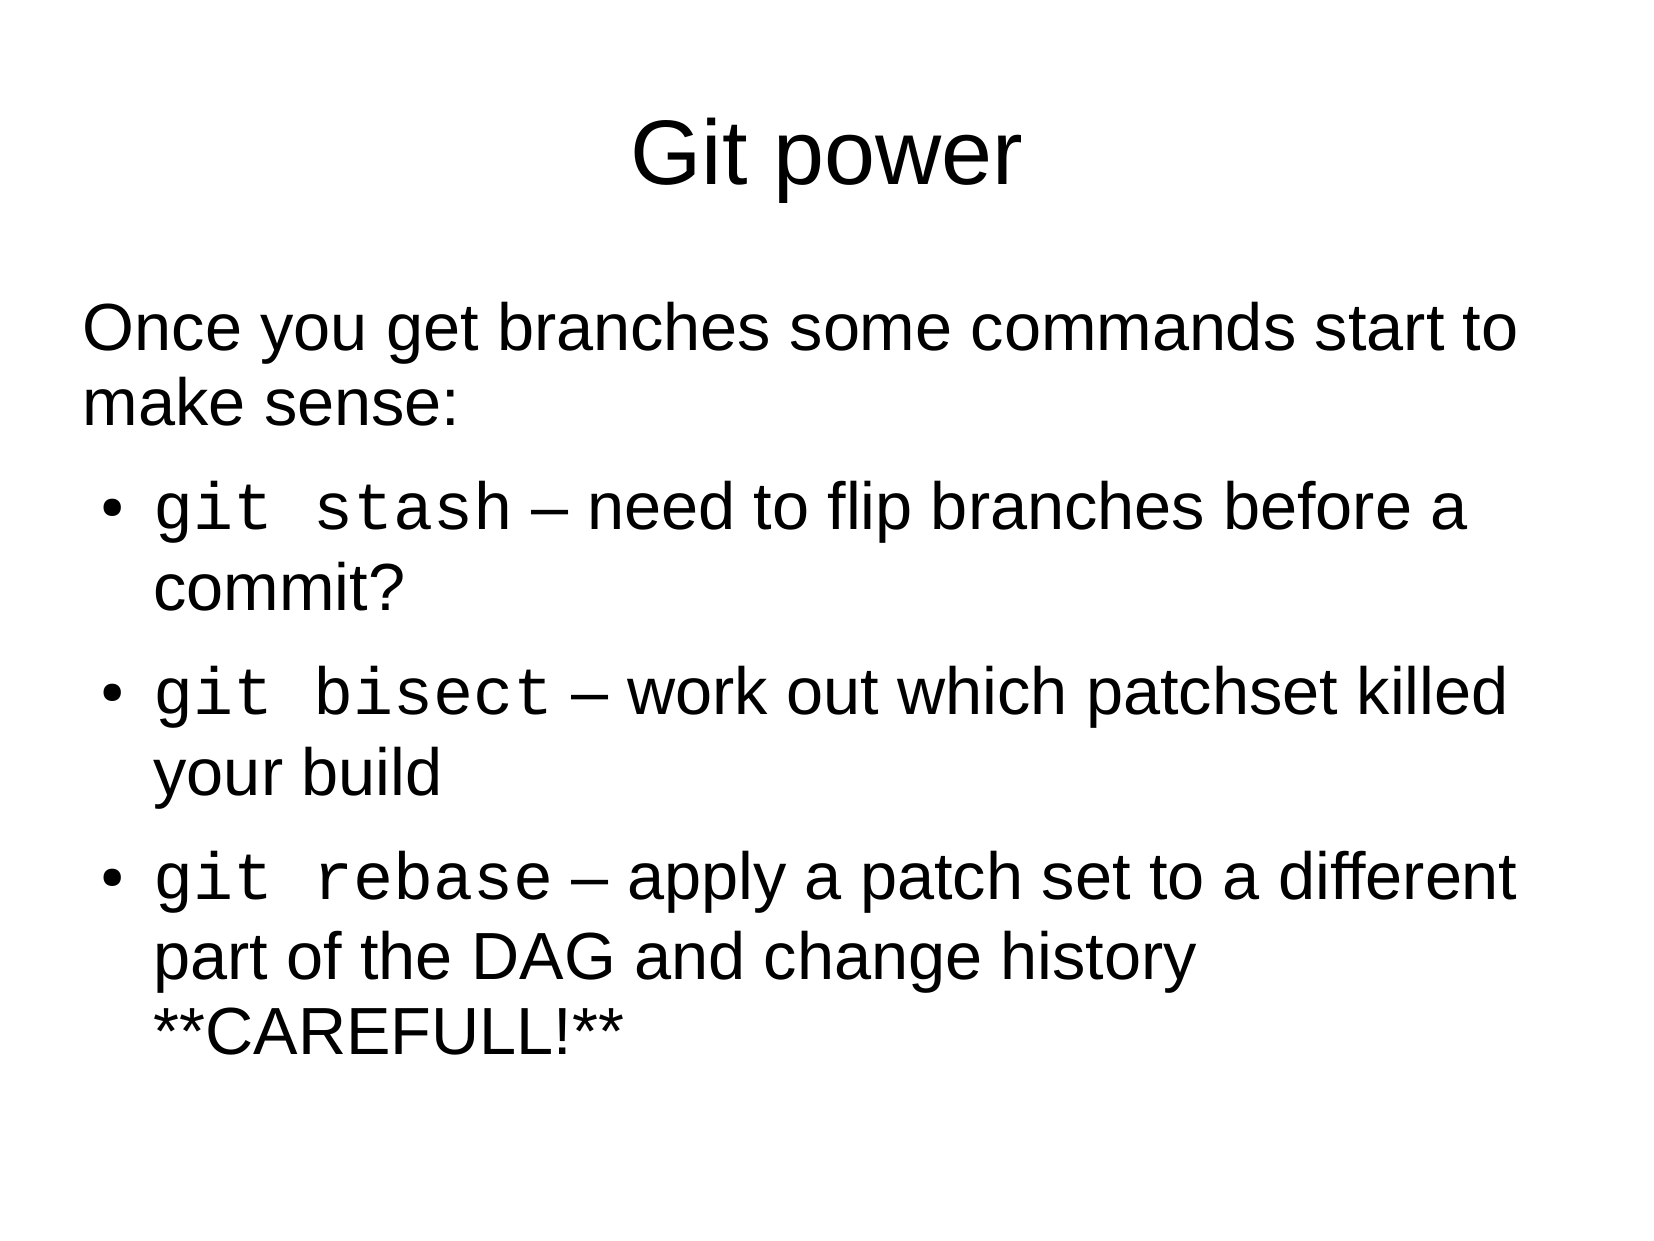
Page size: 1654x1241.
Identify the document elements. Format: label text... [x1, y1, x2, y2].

title Git power [82, 49, 1571, 257]
list Once you get branches some commands start to make sense: git stash – need to flip branches before a commit? git bisect – work out which patchset killed your build git rebase – apply a patch set to a different part of the DAG and change history **CAREFULL!** [82, 290, 1571, 1094]
